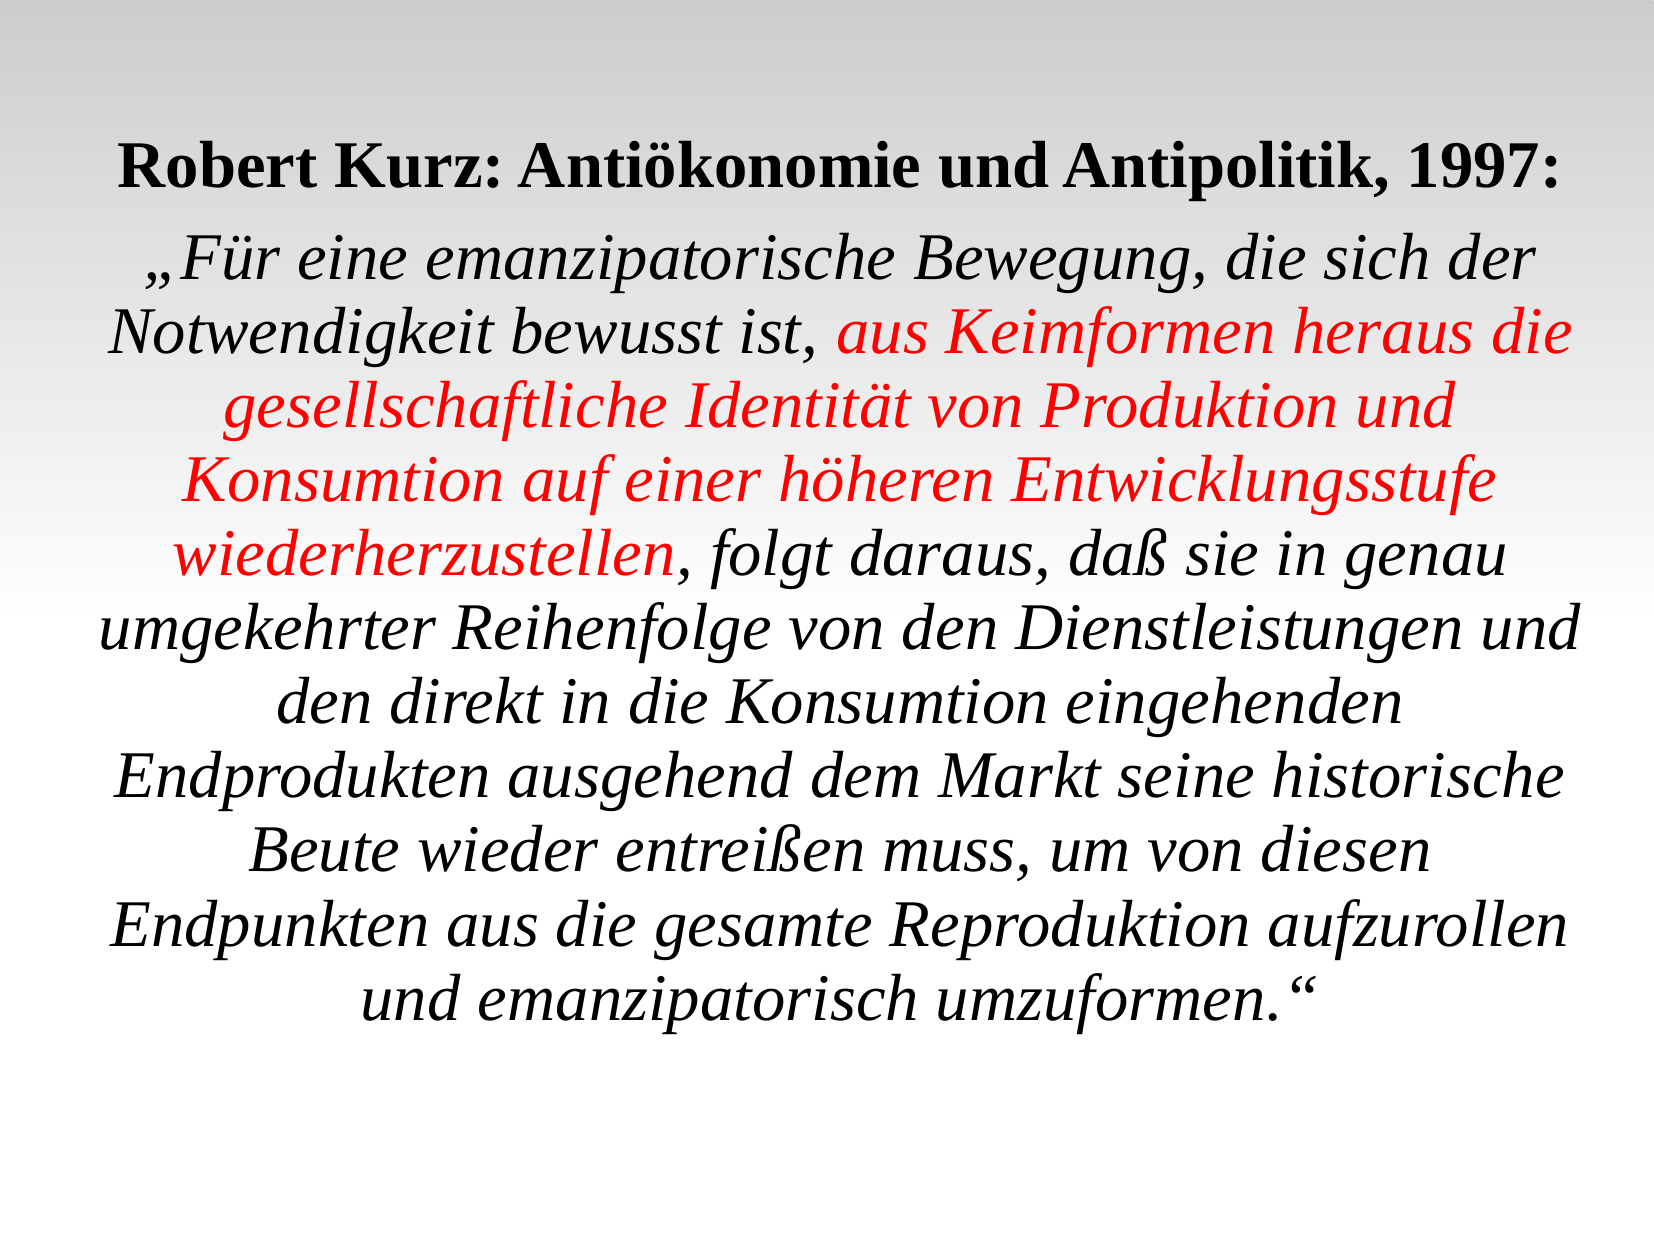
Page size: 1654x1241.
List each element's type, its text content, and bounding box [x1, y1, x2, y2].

text_box Robert Kurz: Antiökonomie und Antipolitik, 1997: „Für eine emanzipatorische Bewegung, die sich der Notwendigkeit bewusst ist, aus Keimformen heraus die gesellschaftliche Identität von Produktion und Konsumtion auf einer höheren Entwicklungsstufe wiederherzustellen, folgt daraus, daß sie in genau umgekehrter Reihenfolge von den Dienstleistungen und den direkt in die Konsumtion eingehenden Endprodukten ausgehend dem Markt seine historische Beute wieder entreißen muss, um von diesen Endpunkten aus die gesamte Reproduktion aufzurollen und emanzipatorisch umzuformen.“ [79, 120, 1603, 1042]
